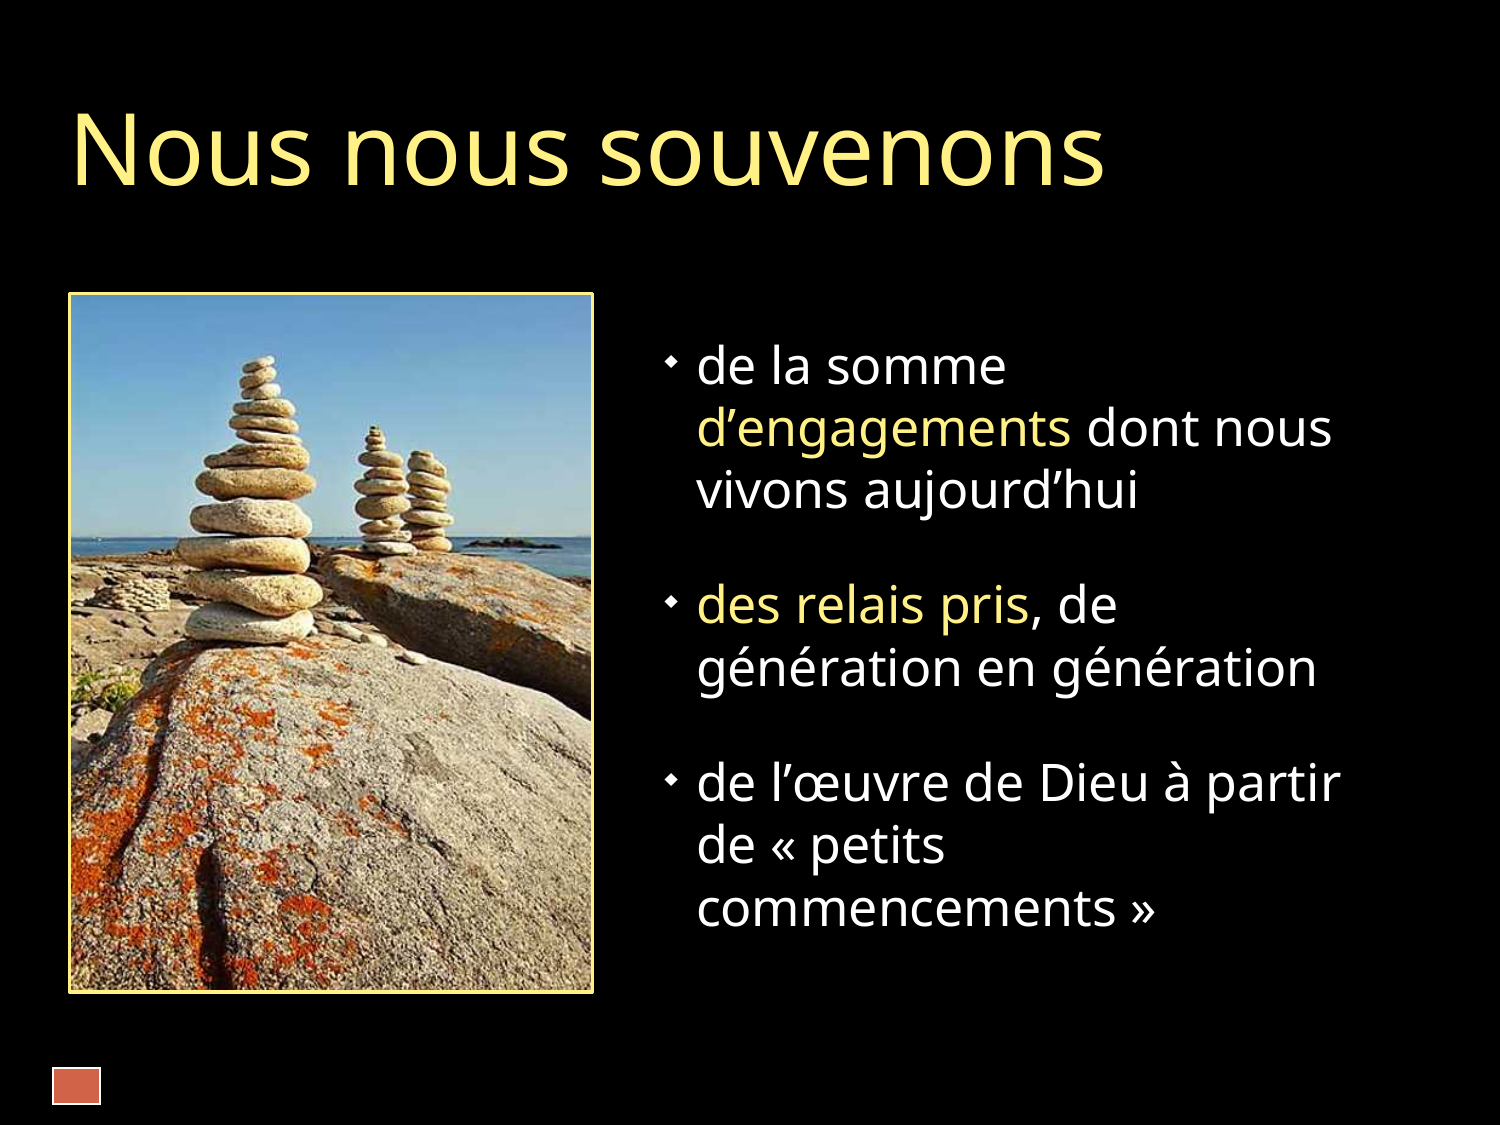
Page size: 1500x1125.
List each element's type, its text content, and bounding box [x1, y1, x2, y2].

list de la somme d’engagements dont nous vivons aujourd’hui des relais pris, de génération en génération de l’œuvre de Dieu à partir de « petits commencements » [649, 324, 1388, 945]
picture [70, 295, 591, 991]
list Nous nous souvenons [53, 78, 1388, 237]
